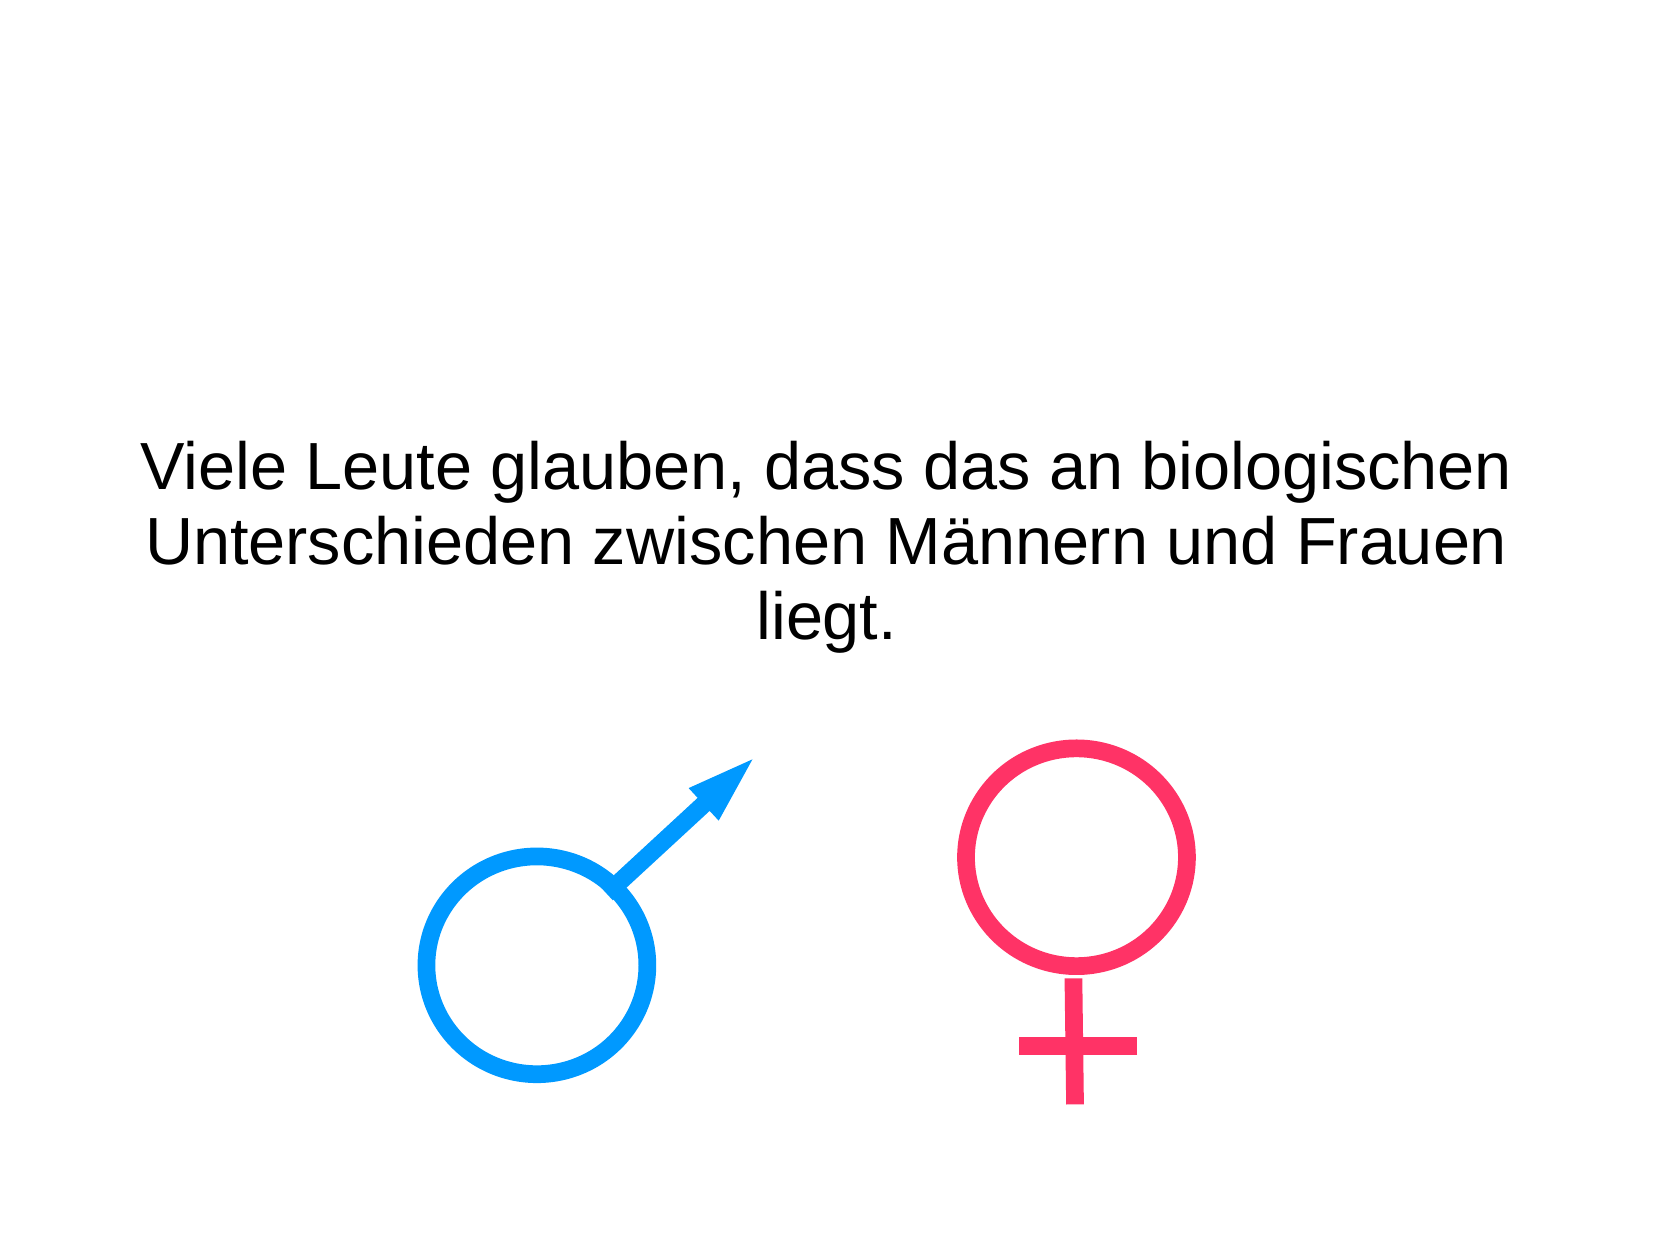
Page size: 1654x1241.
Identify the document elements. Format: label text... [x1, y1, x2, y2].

subtitle Viele Leute glauben, dass das an biologischen Unterschieden zwischen Männern und Frauen liegt. [82, 49, 1571, 1109]
